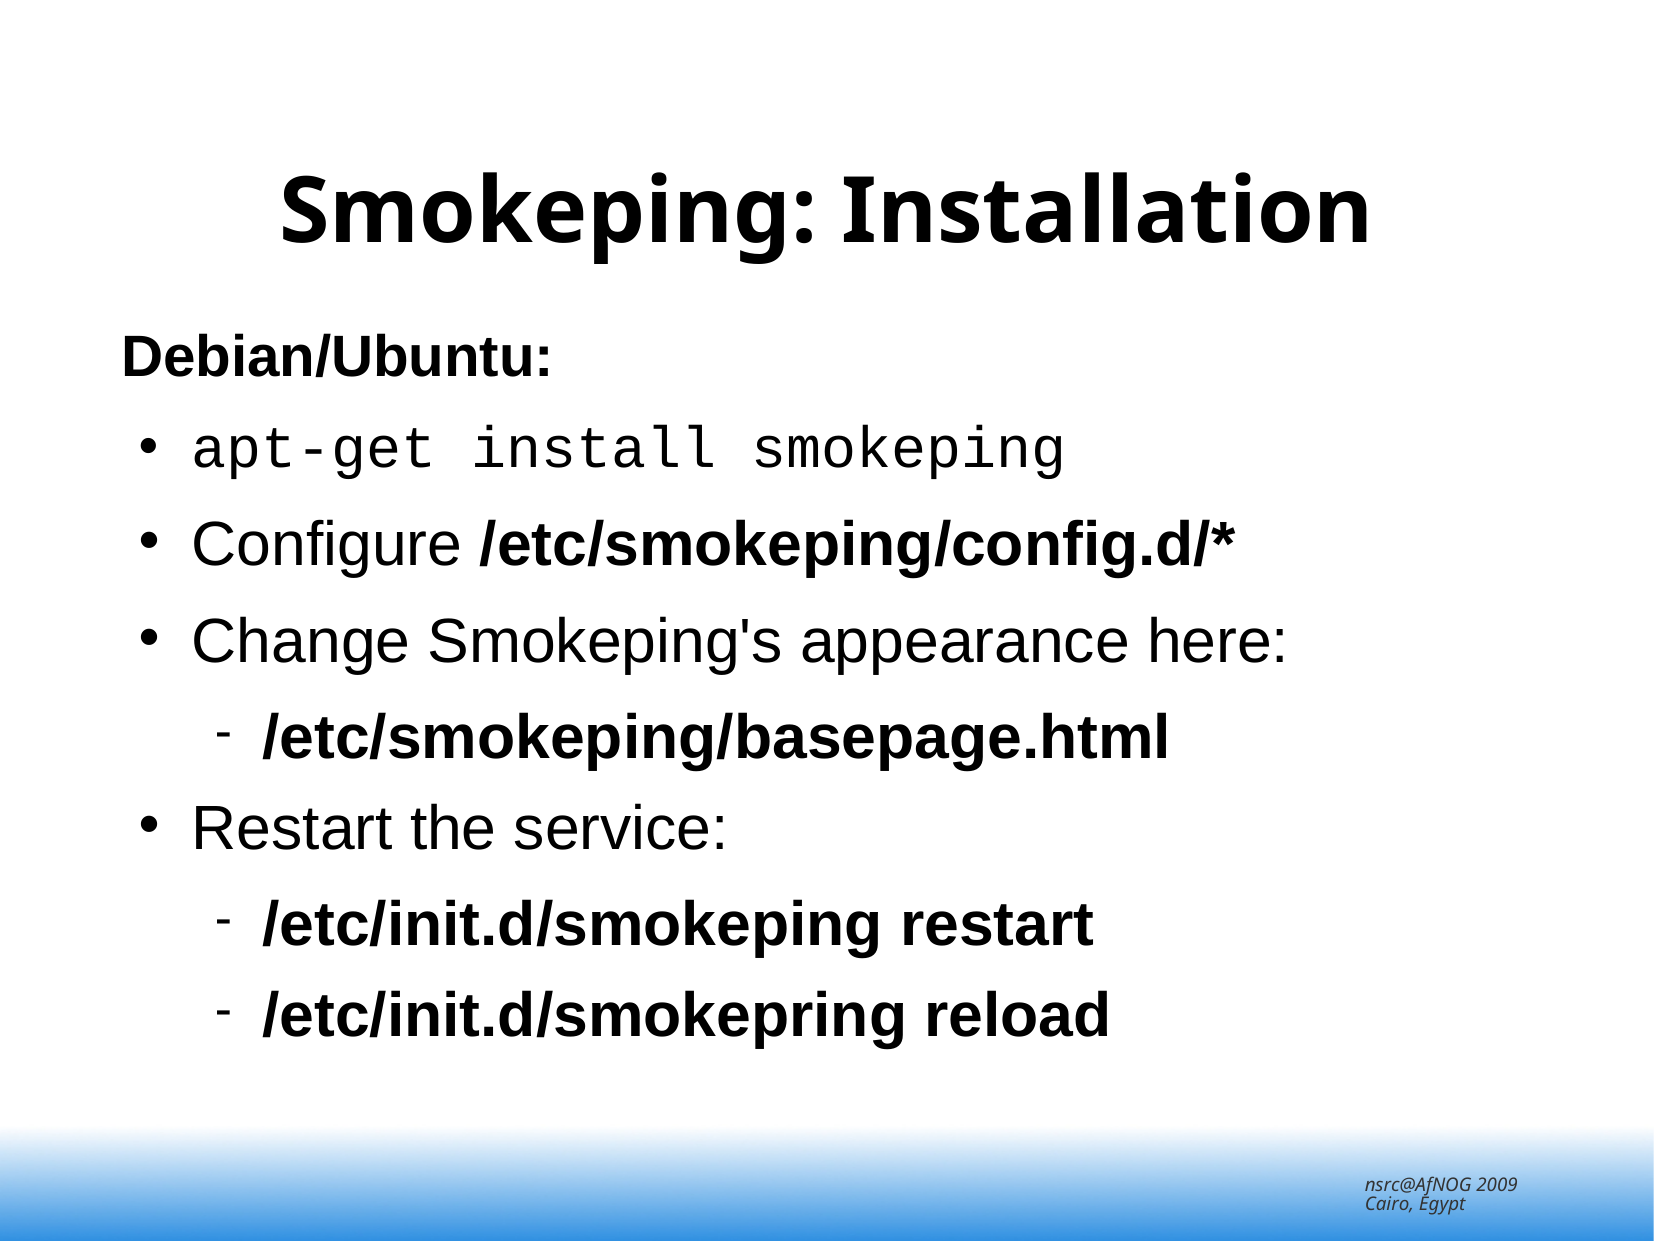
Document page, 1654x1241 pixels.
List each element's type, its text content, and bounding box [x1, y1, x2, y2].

title Smokeping: Installation [121, 102, 1534, 311]
list Debian/Ubuntu: apt-get install smokeping Configure /etc/smokeping/config.d/* Change Smokeping's appearance here: /etc/smokeping/basepage.html Restart the service: /etc/init.d/smokeping restart /etc/init.d/smokepring reload [121, 327, 1559, 1127]
picture [0, 1124, 1654, 1241]
